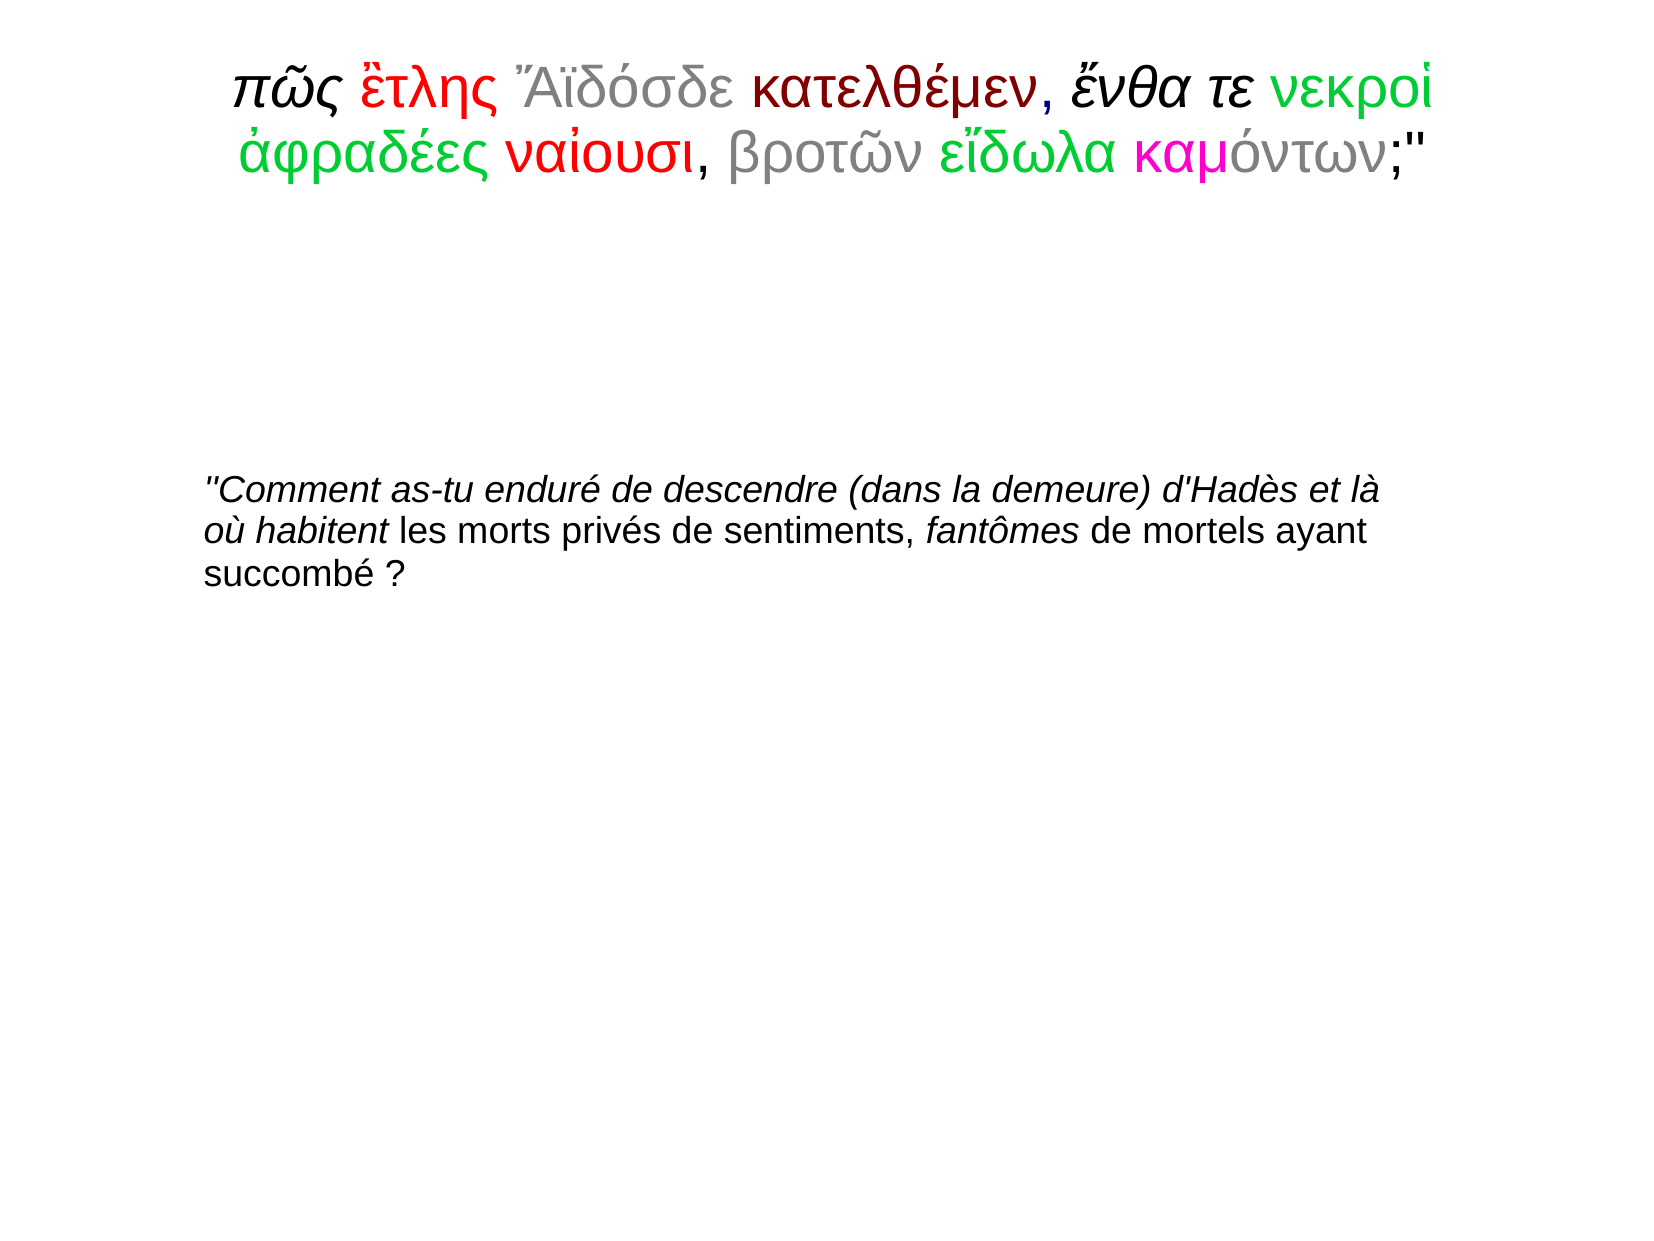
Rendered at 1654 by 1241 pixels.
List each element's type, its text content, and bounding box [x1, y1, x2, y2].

text_box ''Comment as-tu enduré de descendre (dans la demeure) d'Hadès et là où habitent les morts privés de sentiments, fantômes de mortels ayant succombé ? [188, 460, 1430, 602]
text_box πῶς ἒτλης Ἄϊδόσδε κατελθέμεν, ἔνθα τε νεκροἱ ἀφραδέες ναἰουσι, βροτῶν εἴδωλα καμόντων;'' [59, 47, 1607, 827]
